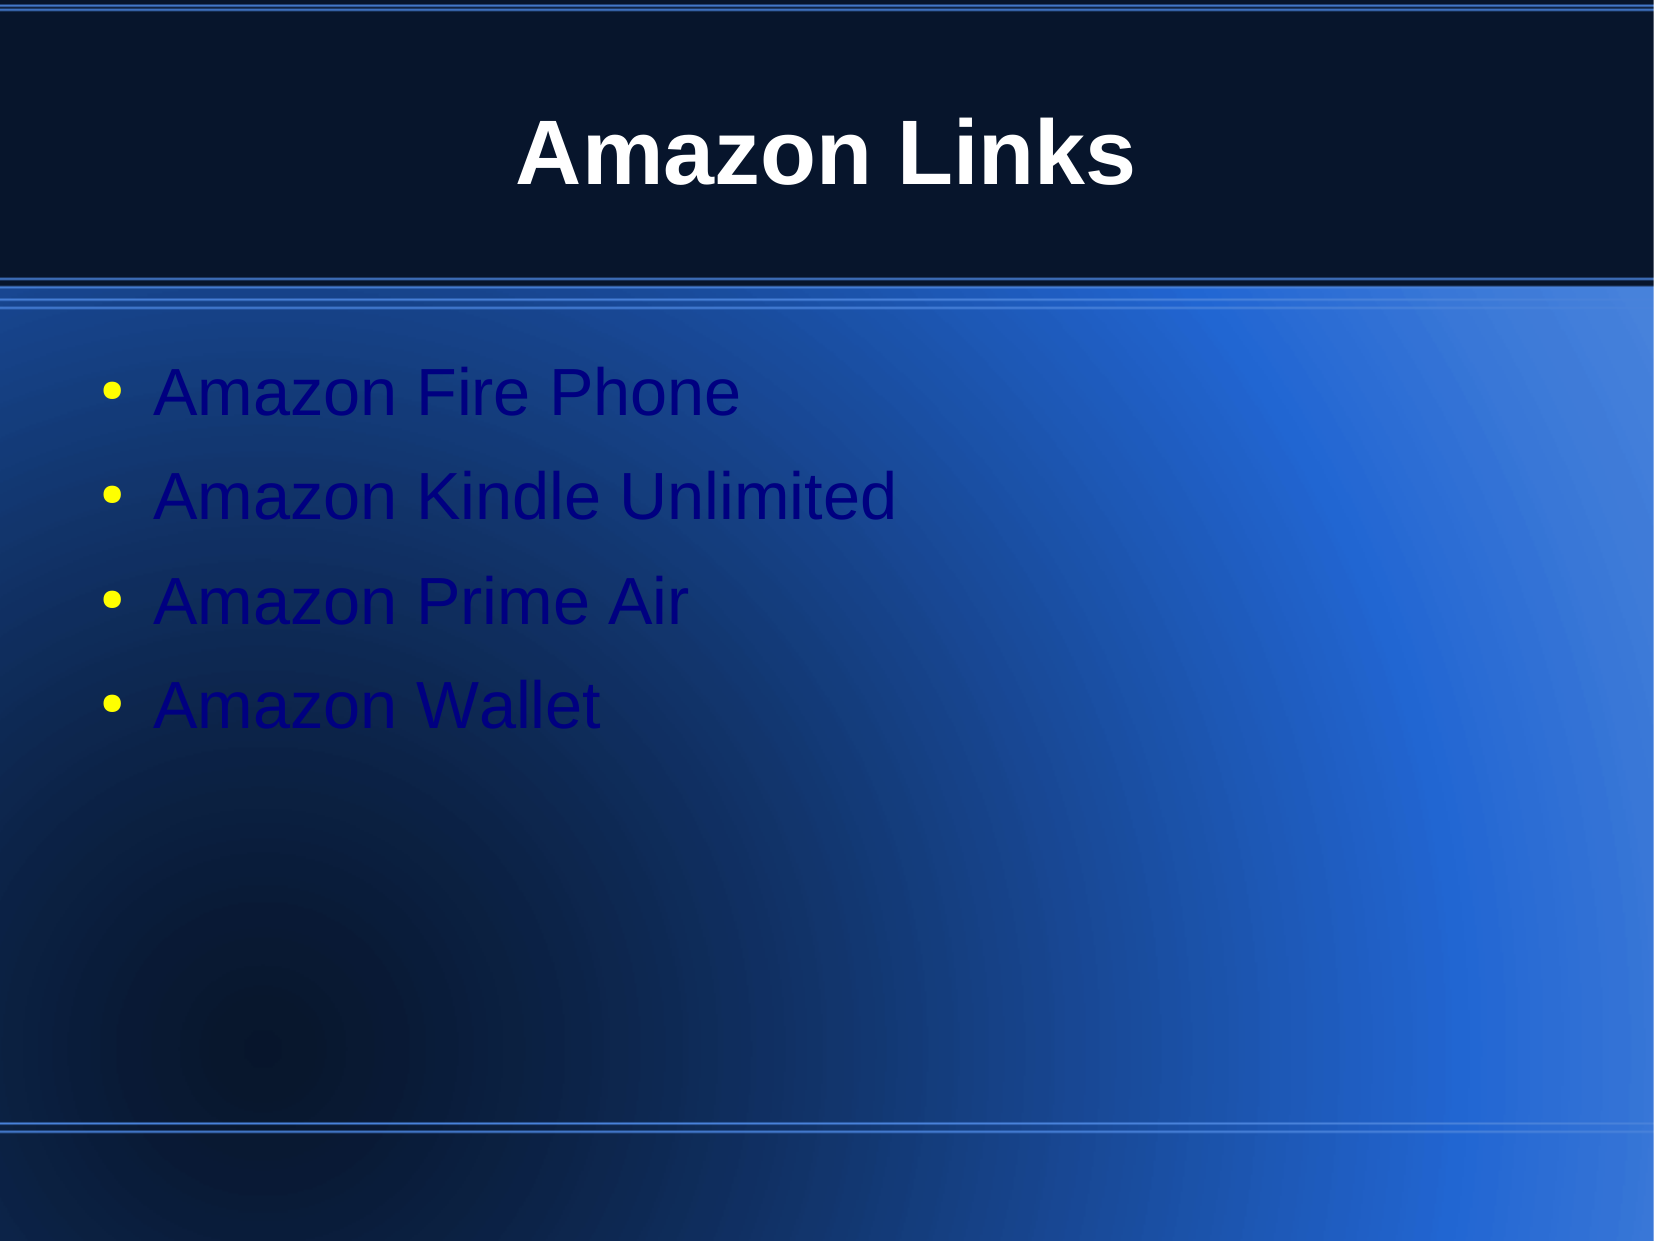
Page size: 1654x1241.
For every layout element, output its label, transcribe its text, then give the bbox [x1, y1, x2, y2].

picture [0, 0, 1654, 1241]
list Amazon Fire Phone Amazon Kindle Unlimited Amazon Prime Air Amazon Wallet [82, 355, 1571, 1058]
title Amazon Links [82, 49, 1571, 257]
